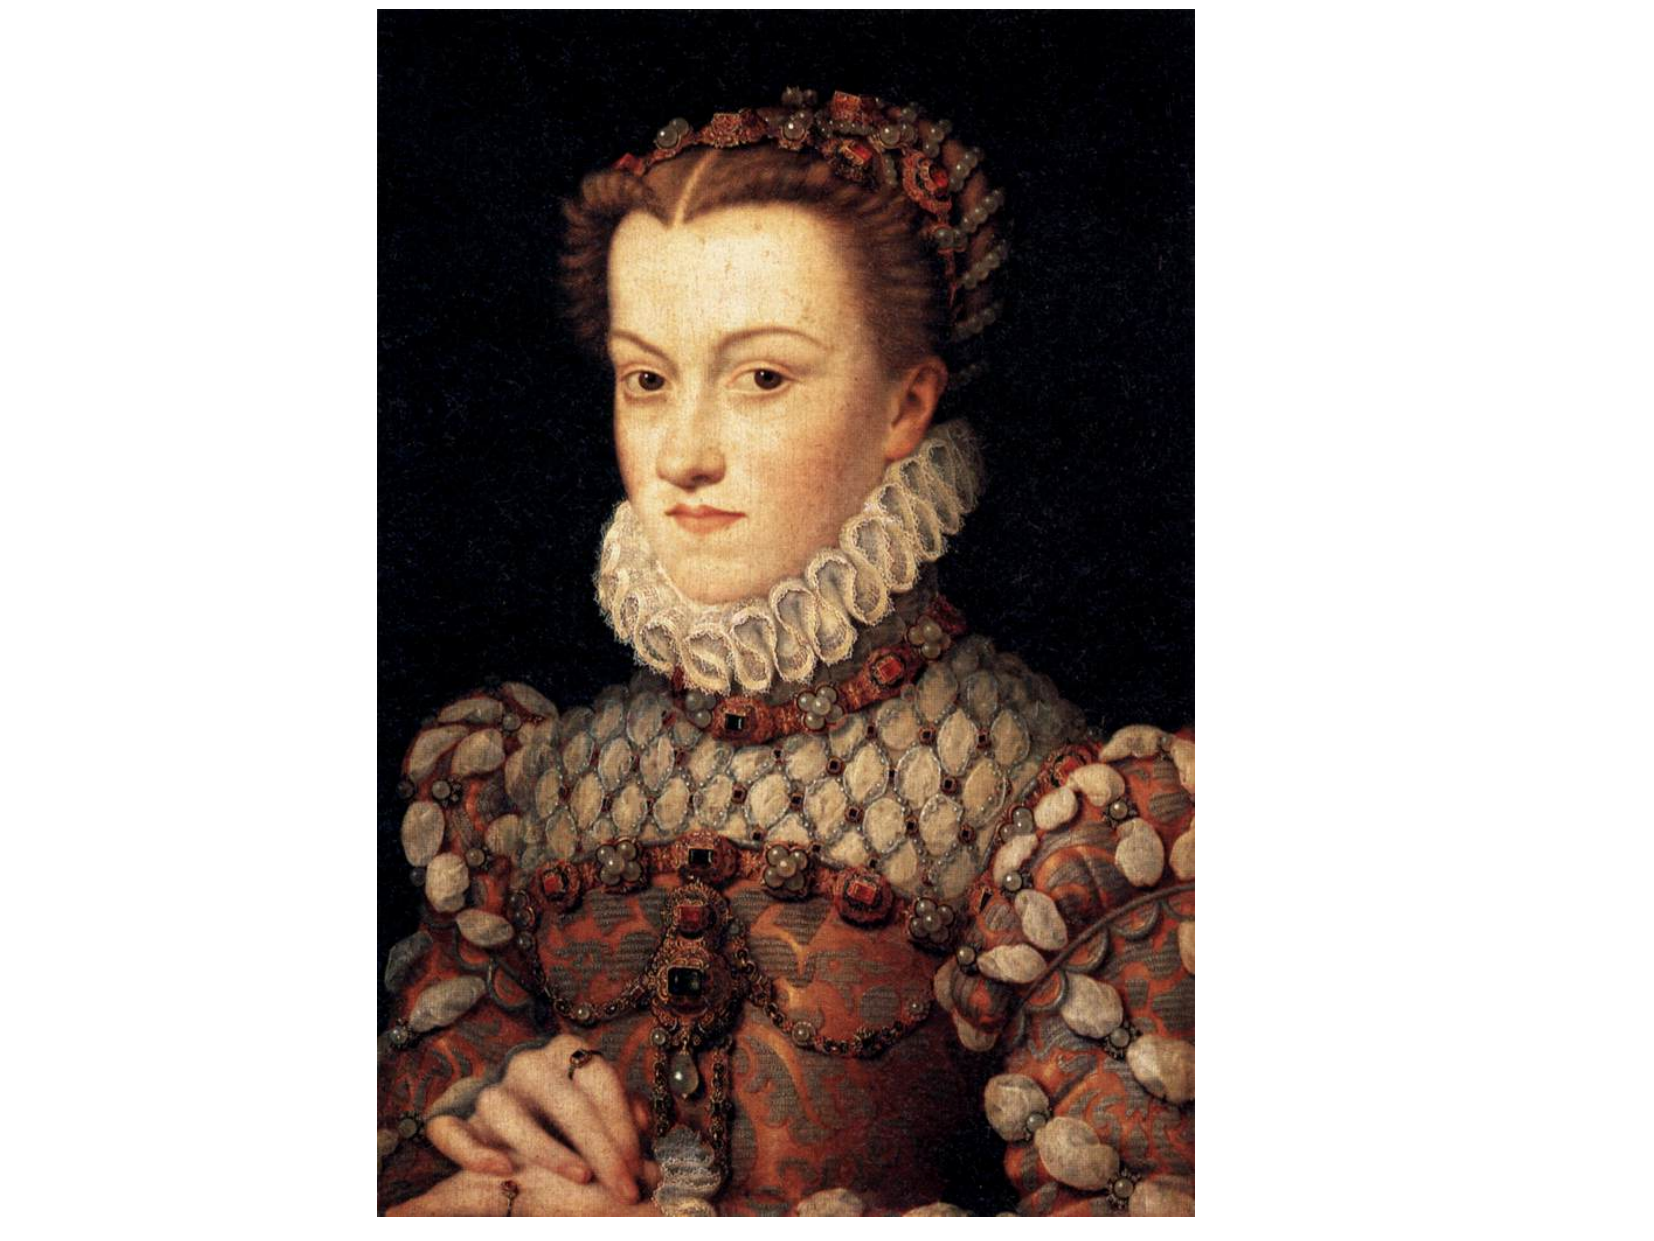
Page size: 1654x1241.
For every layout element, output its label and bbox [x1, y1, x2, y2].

picture [377, 9, 1195, 1217]
